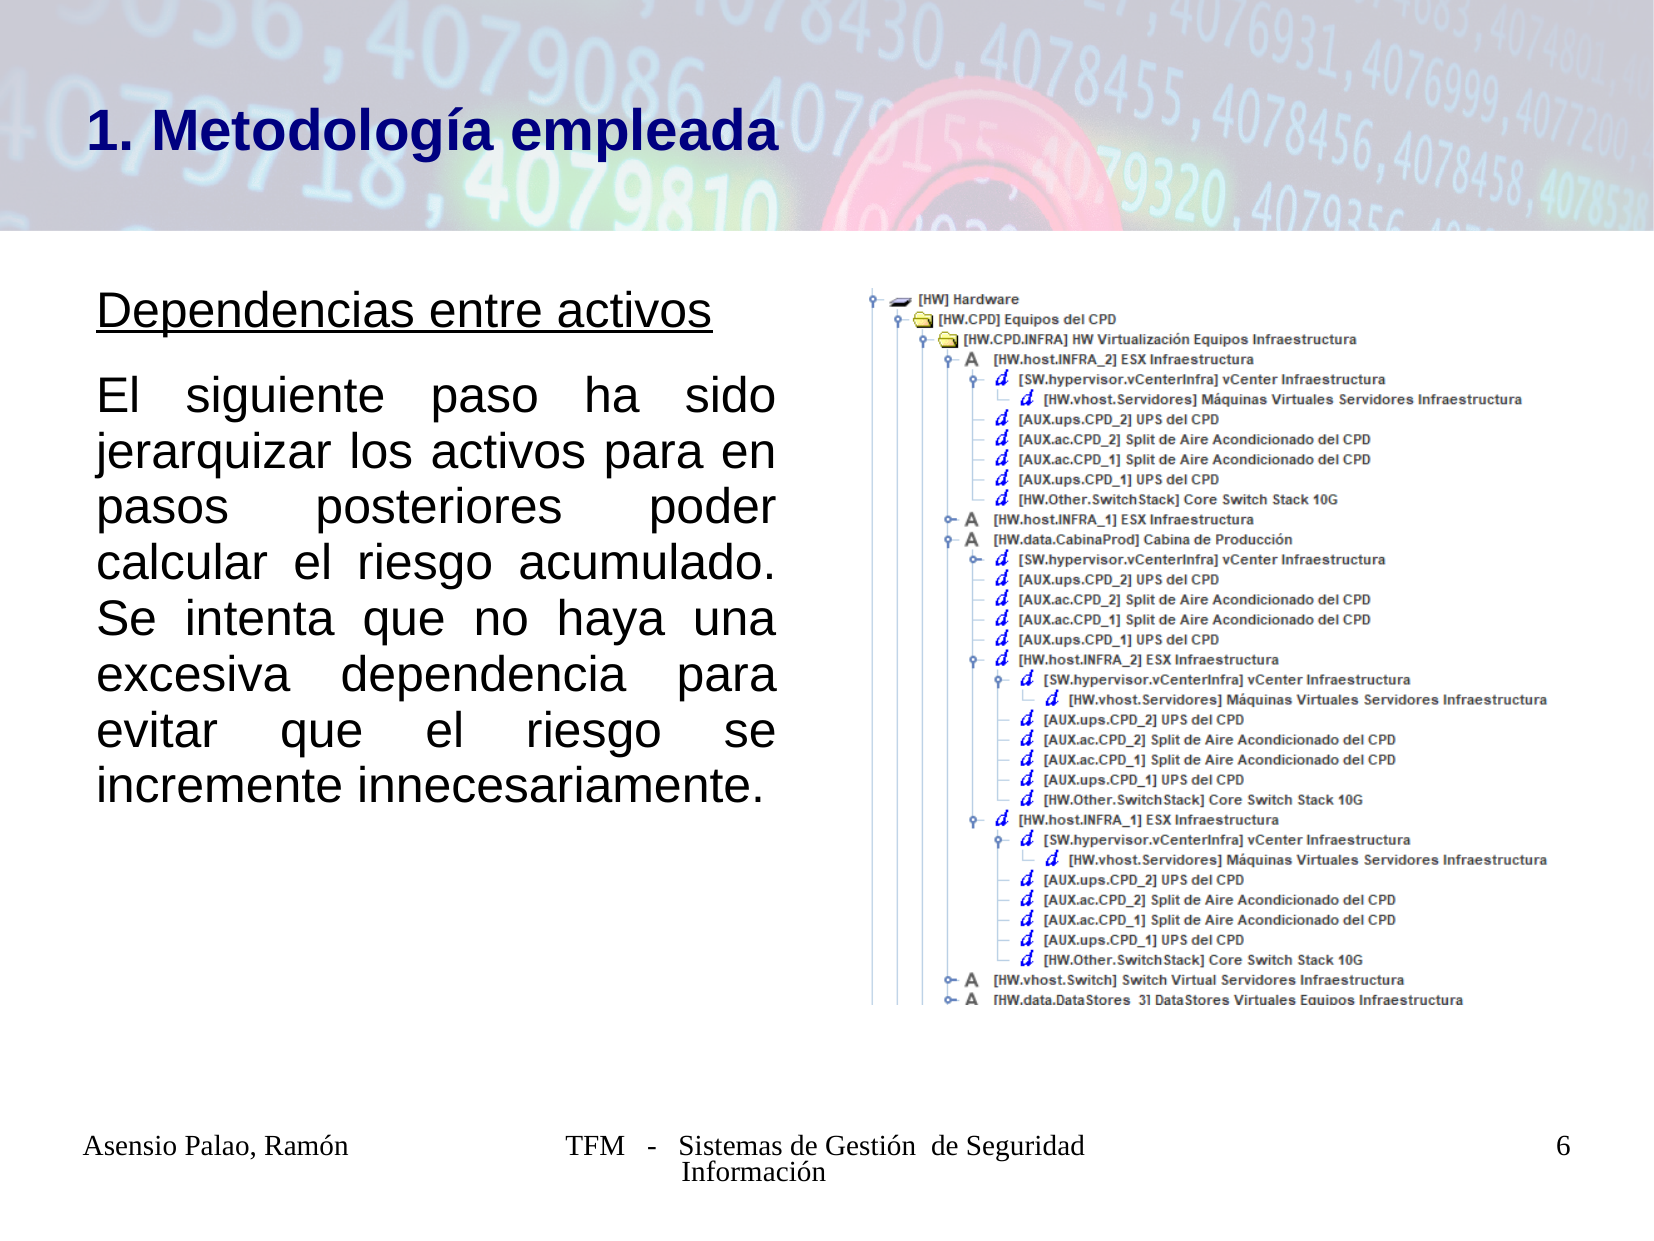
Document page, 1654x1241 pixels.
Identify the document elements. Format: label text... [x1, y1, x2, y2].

picture [890, 1142, 897, 1154]
picture [323, 1142, 330, 1154]
picture [608, 1142, 616, 1150]
text_box 1. Metodología empleada [71, 90, 1654, 226]
picture [0, 0, 1654, 1241]
picture [794, 1142, 800, 1154]
picture [1046, 1142, 1052, 1154]
text_box Dependencias entre activos El siguiente paso ha sido jerarquizar los activos para en pasos posteriores poder calcular el riesgo acumulado. Se intenta que no haya una excesiva dependencia para evitar que el riesgo se incremente innecesariamente. [81, 274, 826, 1028]
subtitle [82, 226, 1538, 1142]
picture [239, 1142, 246, 1154]
picture [999, 1142, 1005, 1149]
picture [1013, 1142, 1019, 1154]
picture [166, 1142, 173, 1154]
picture [935, 1142, 941, 1154]
picture [1074, 1142, 1080, 1154]
